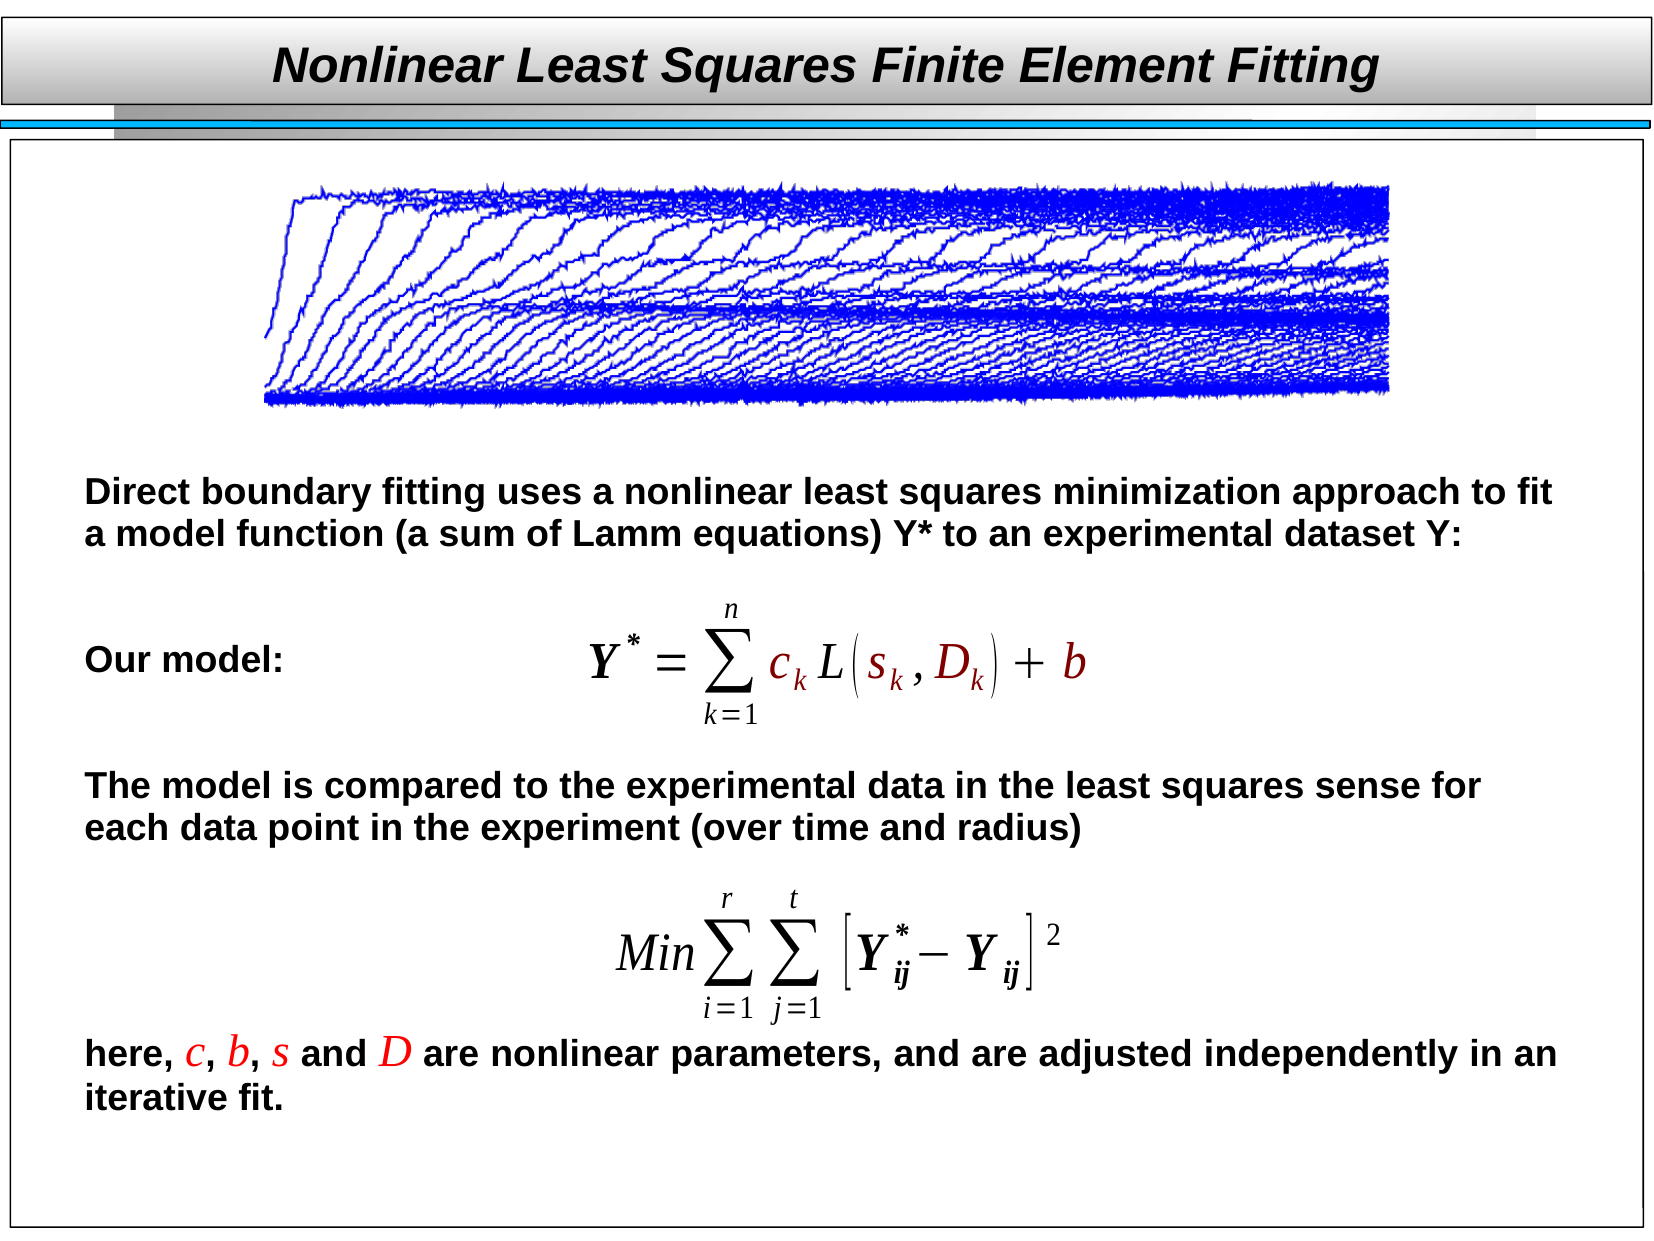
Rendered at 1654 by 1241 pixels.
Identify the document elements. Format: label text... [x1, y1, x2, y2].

chart [600, 880, 1072, 1027]
picture [264, 180, 1390, 409]
text_box Nonlinear Least Squares Finite Element Fitting [1, 17, 1652, 105]
text_box Direct boundary fitting uses a nonlinear least squares minimization approach to fit a model function (a sum of Lamm equations) Y* to an experimental dataset Y: Our model: The model is compared to the experimental data in the least squares sense for each data point in the experiment (over time and radius) here, c, b, s and D are nonlinear parameters, and are adjusted independently in an iterative fit. [84, 470, 1570, 1161]
text_box [0, 120, 1651, 129]
chart [576, 592, 1098, 732]
text_box [10, 139, 1644, 1228]
